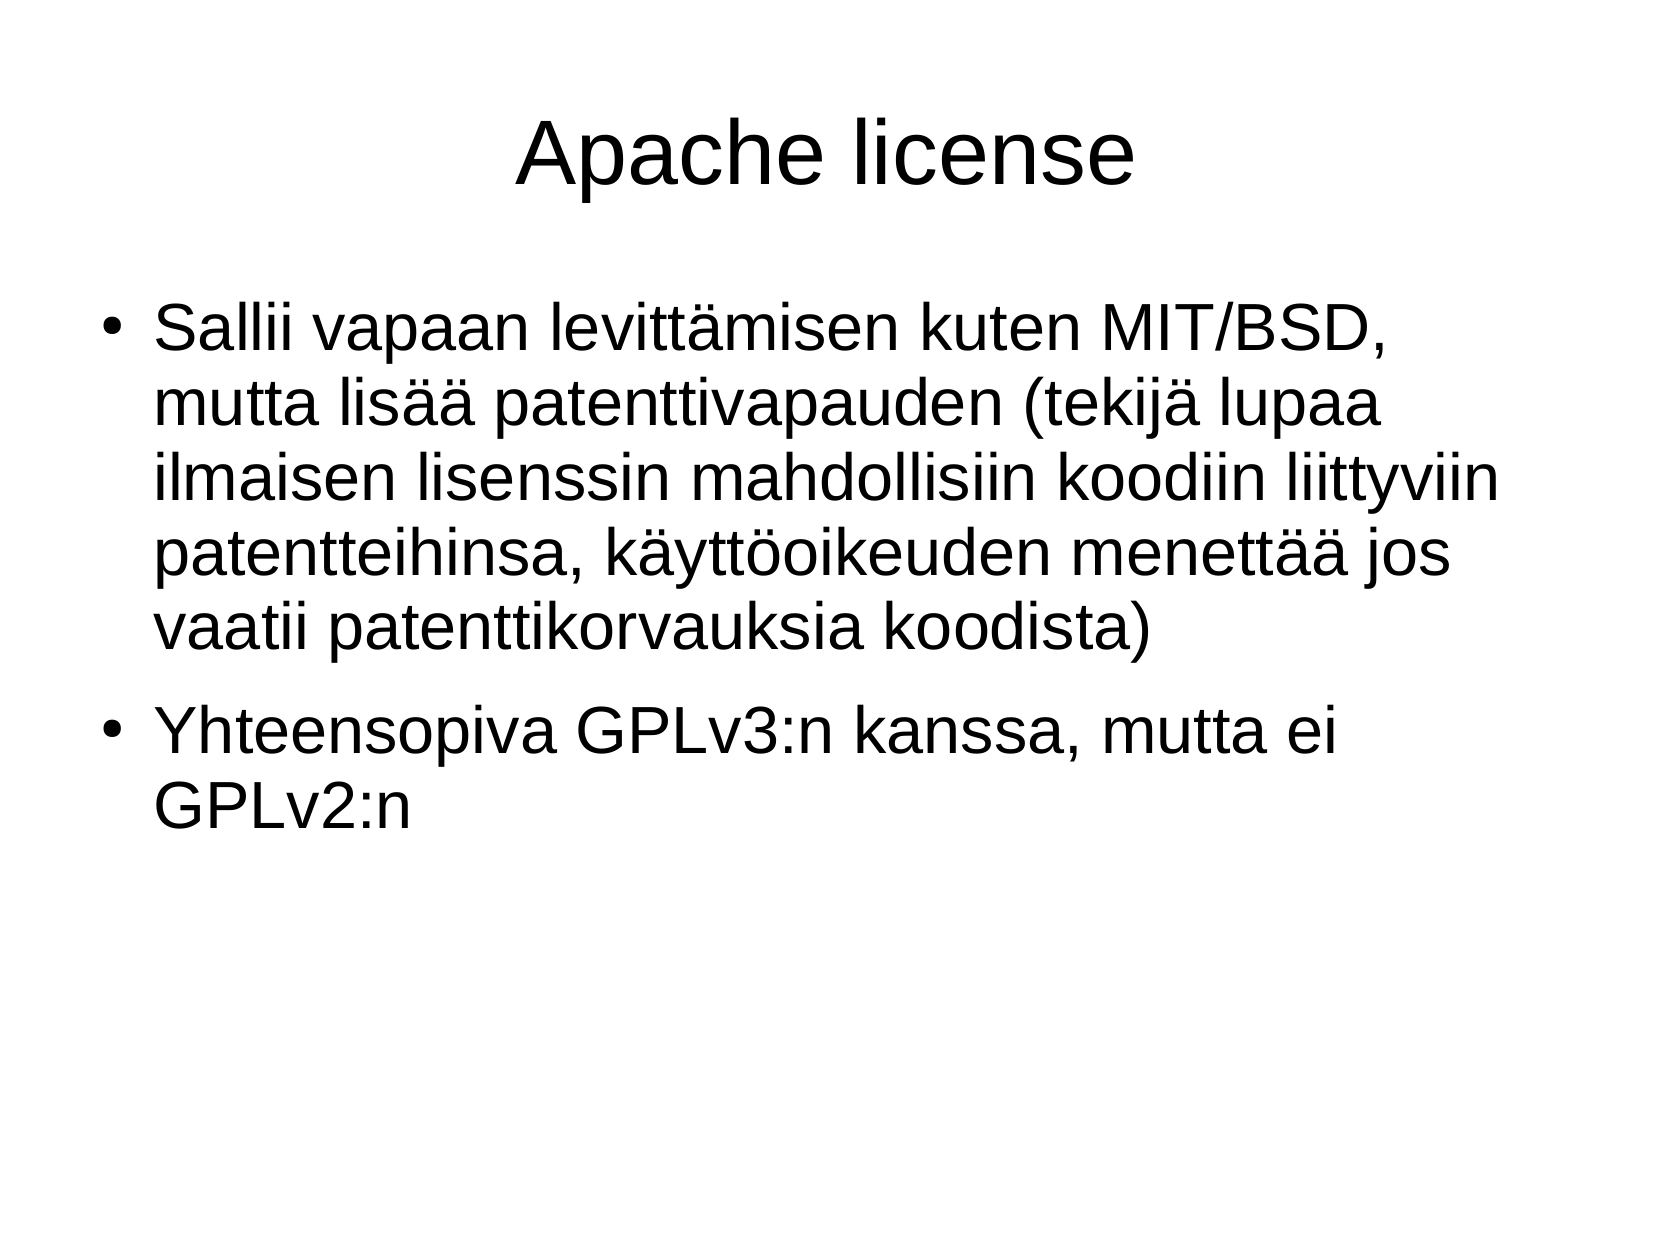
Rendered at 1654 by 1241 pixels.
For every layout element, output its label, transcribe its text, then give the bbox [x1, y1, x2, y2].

title Apache license [82, 49, 1571, 257]
list Sallii vapaan levittämisen kuten MIT/BSD, mutta lisää patenttivapauden (tekijä lupaa ilmaisen lisenssin mahdollisiin koodiin liittyviin patentteihinsa, käyttöoikeuden menettää jos vaatii patenttikorvauksia koodista) Yhteensopiva GPLv3:n kanssa, mutta ei GPLv2:n [82, 290, 1571, 1010]
